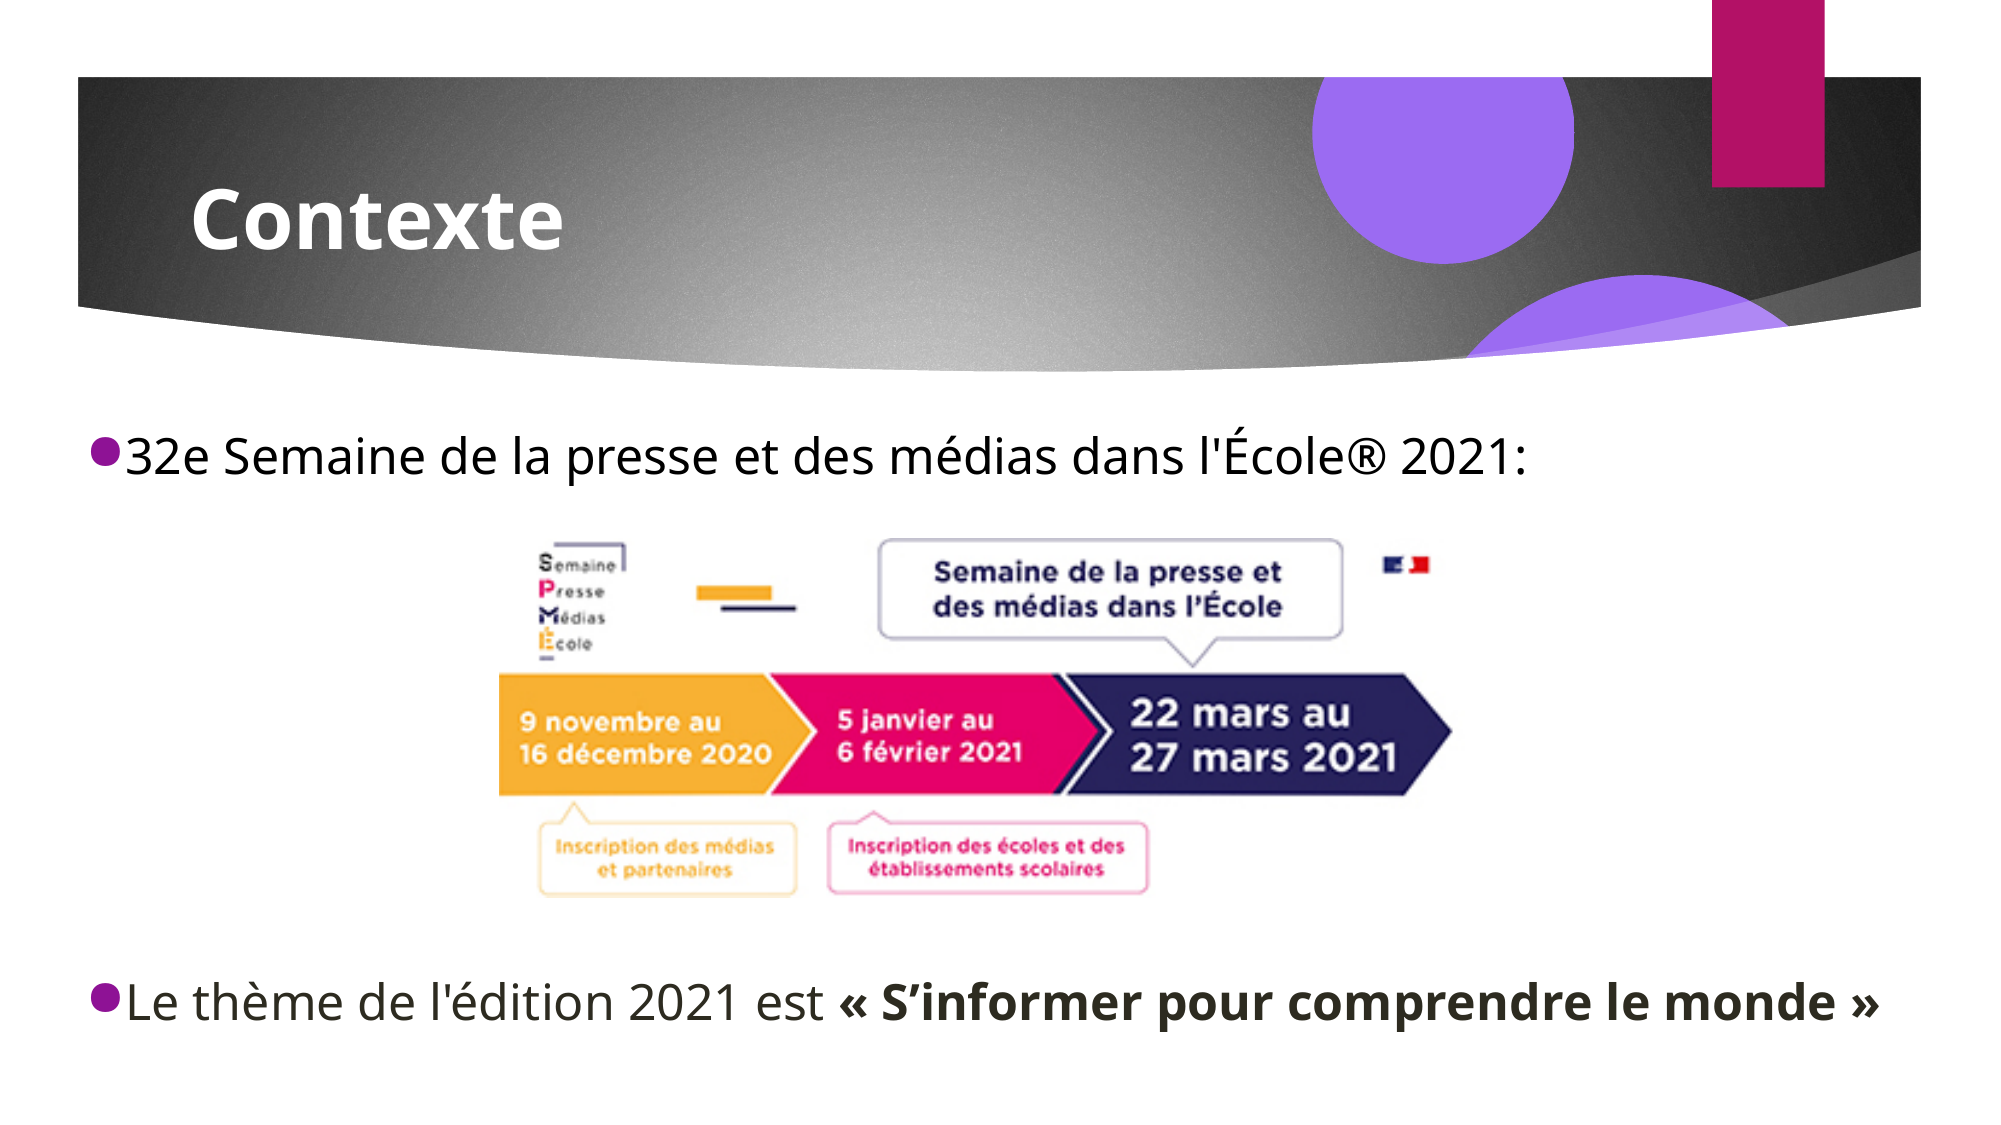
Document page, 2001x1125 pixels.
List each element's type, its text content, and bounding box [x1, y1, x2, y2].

picture [499, 538, 1465, 898]
title Contexte [189, 159, 1627, 276]
picture [1564, 78, 1920, 300]
picture [79, 78, 1613, 371]
text_box 32e Semaine de la presse et des médias dans l'École® 2021: Le thème de l'édition 2021 est « S’informer pour comprendre le monde » [70, 413, 1902, 1082]
